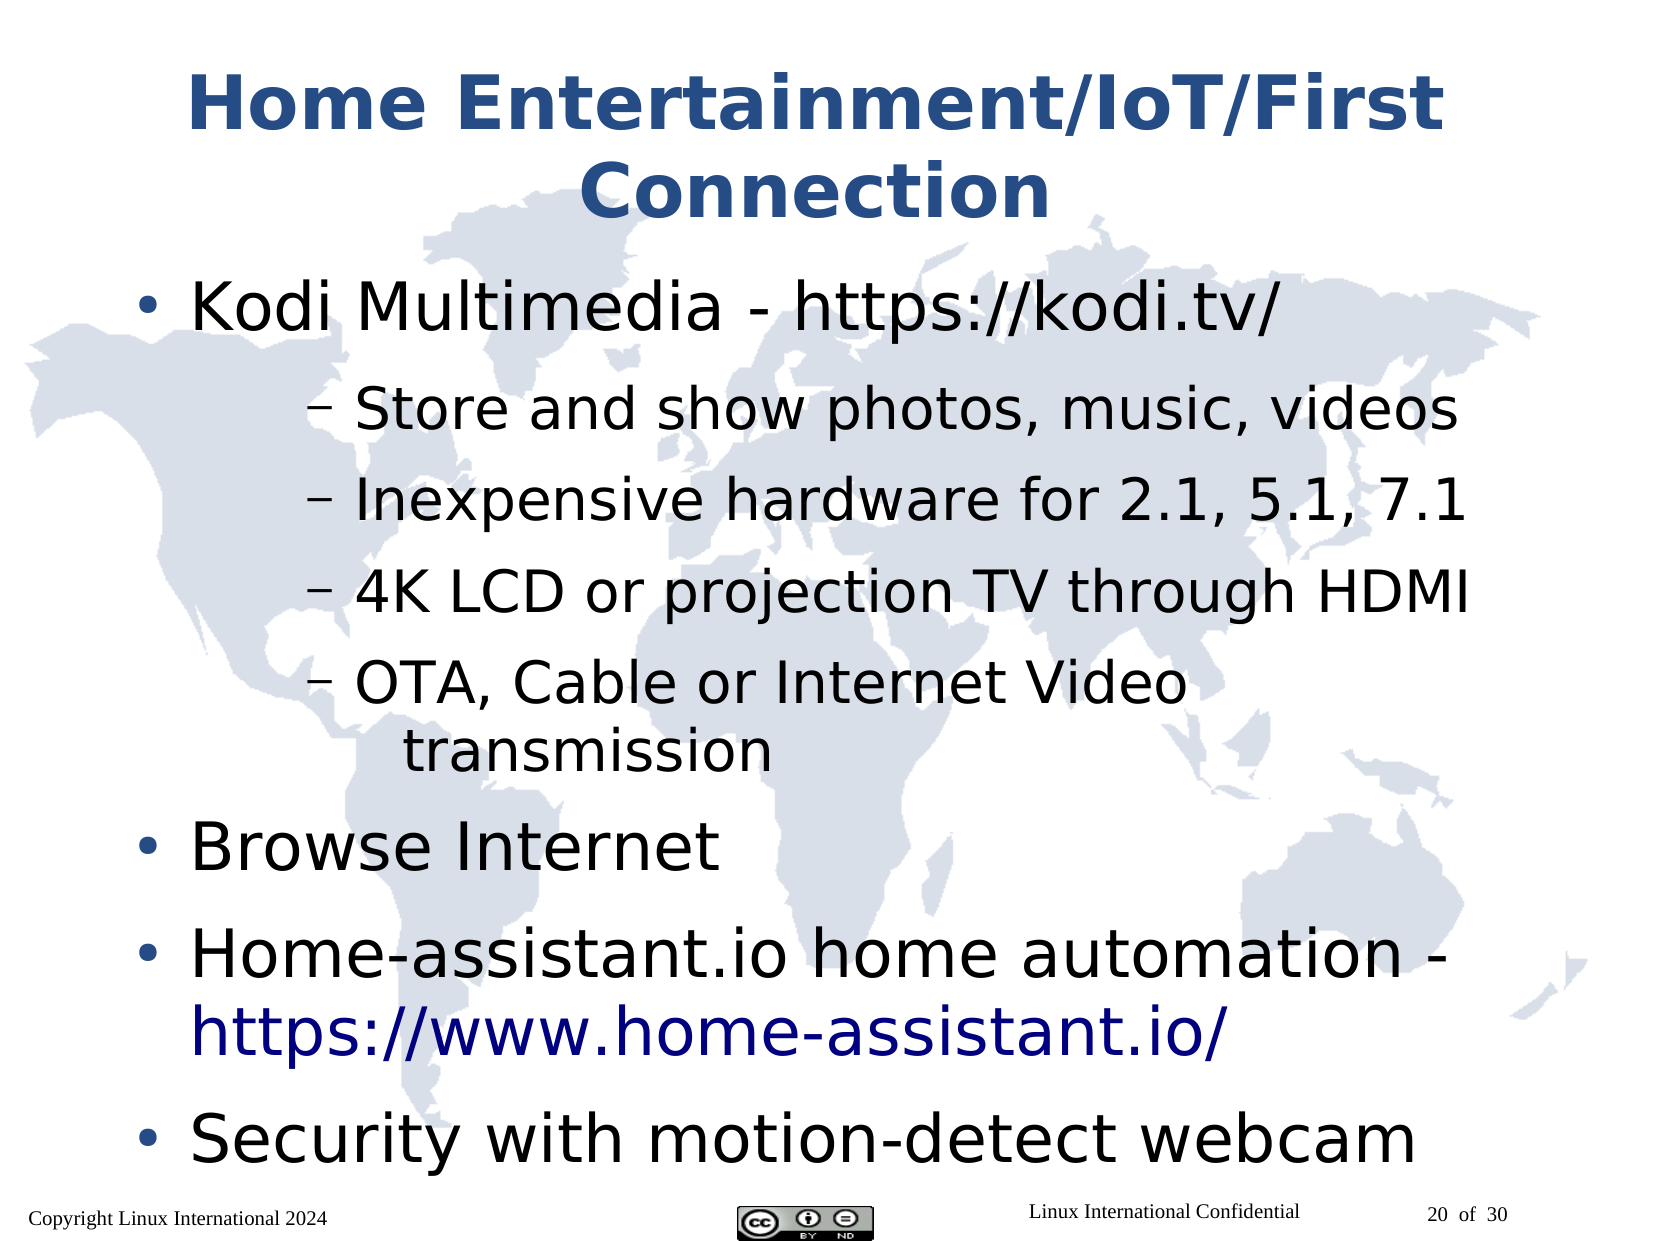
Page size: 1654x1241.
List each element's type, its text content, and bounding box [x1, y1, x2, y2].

picture [0, 108, 1616, 1164]
title Home Entertainment/IoT/First Connection [109, 43, 1522, 252]
list Kodi Multimedia - https://kodi.tv/ Store and show photos, music, videos Inexpensive hardware for 2.1, 5.1, 7.1 4K LCD or projection TV through HDMI OTA, Cable or Internet Video transmission Browse Internet Home-assistant.io home automation - https://www.home-assistant.io/ Security with motion-detect webcam [118, 268, 1531, 1179]
picture [737, 1206, 874, 1241]
